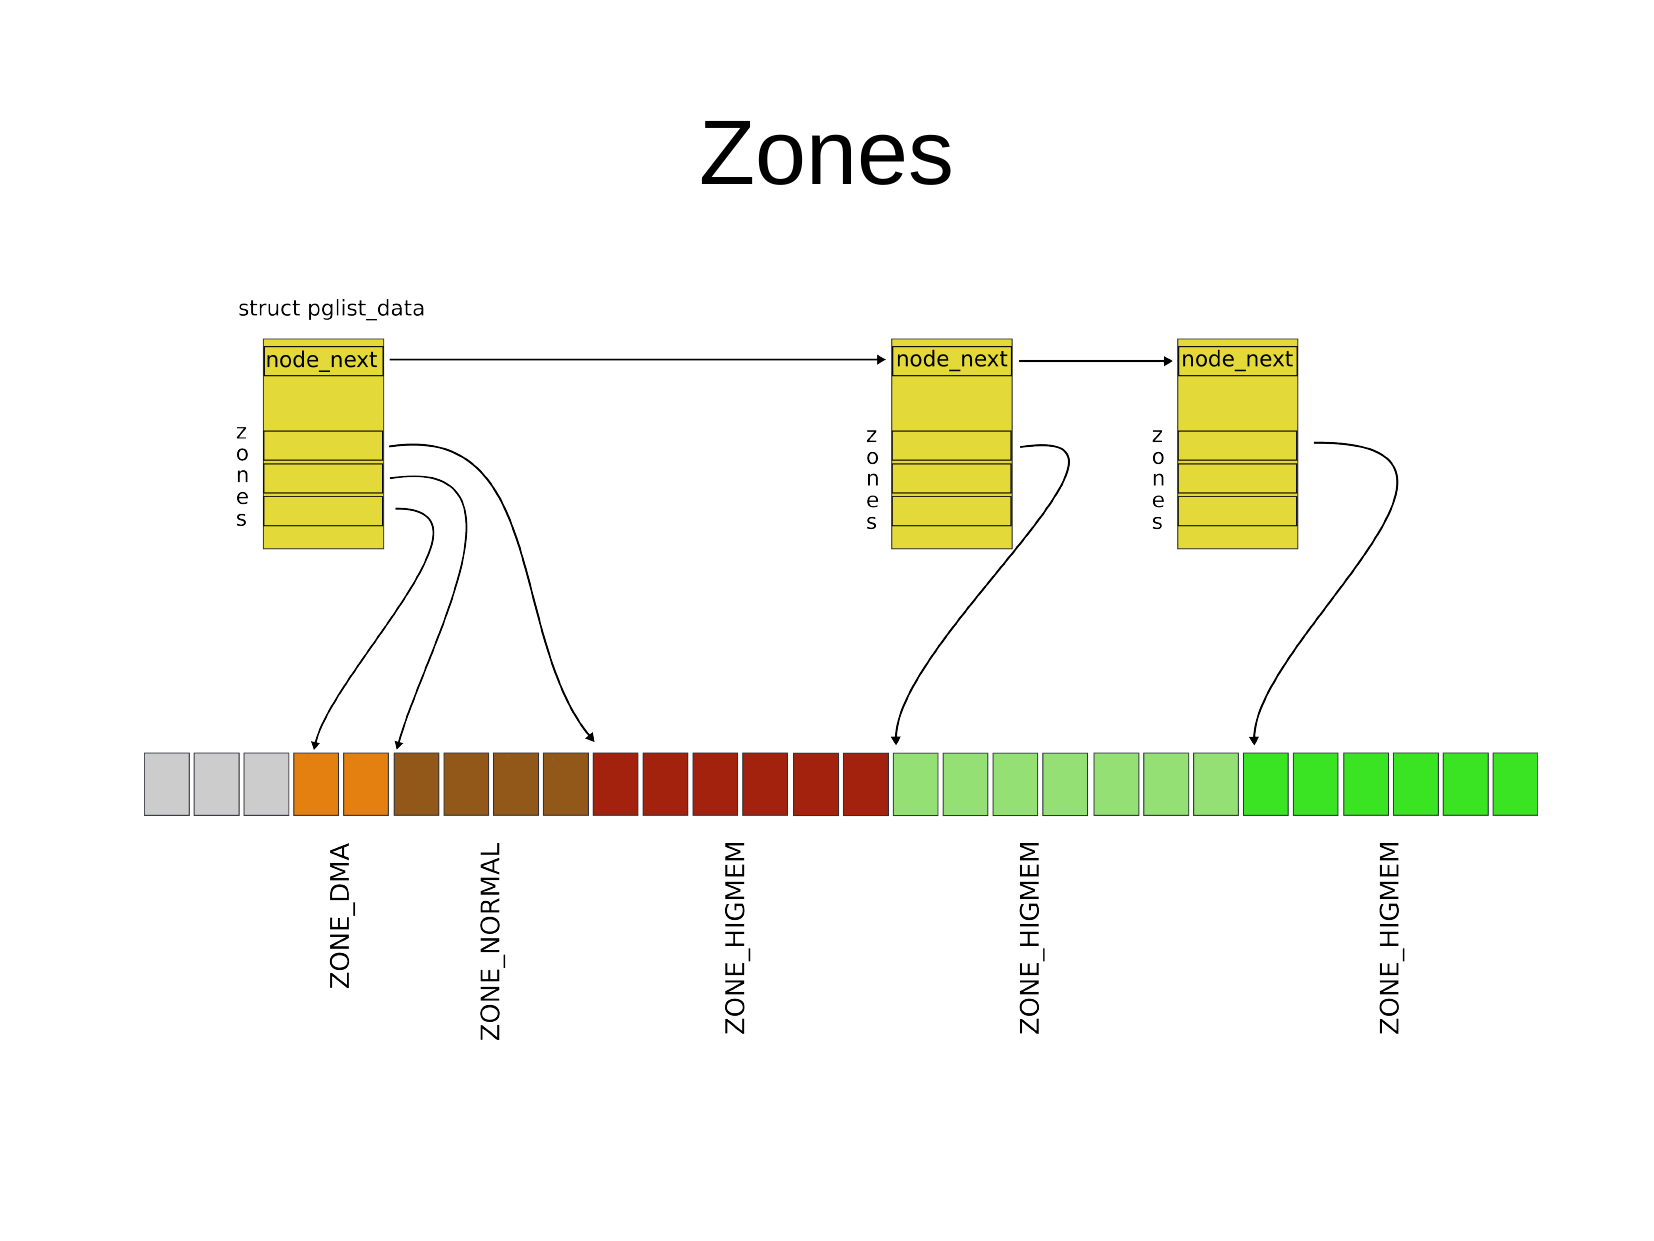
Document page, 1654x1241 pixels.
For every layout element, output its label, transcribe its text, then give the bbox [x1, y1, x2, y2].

picture [144, 299, 1538, 1040]
title Zones [82, 49, 1571, 257]
